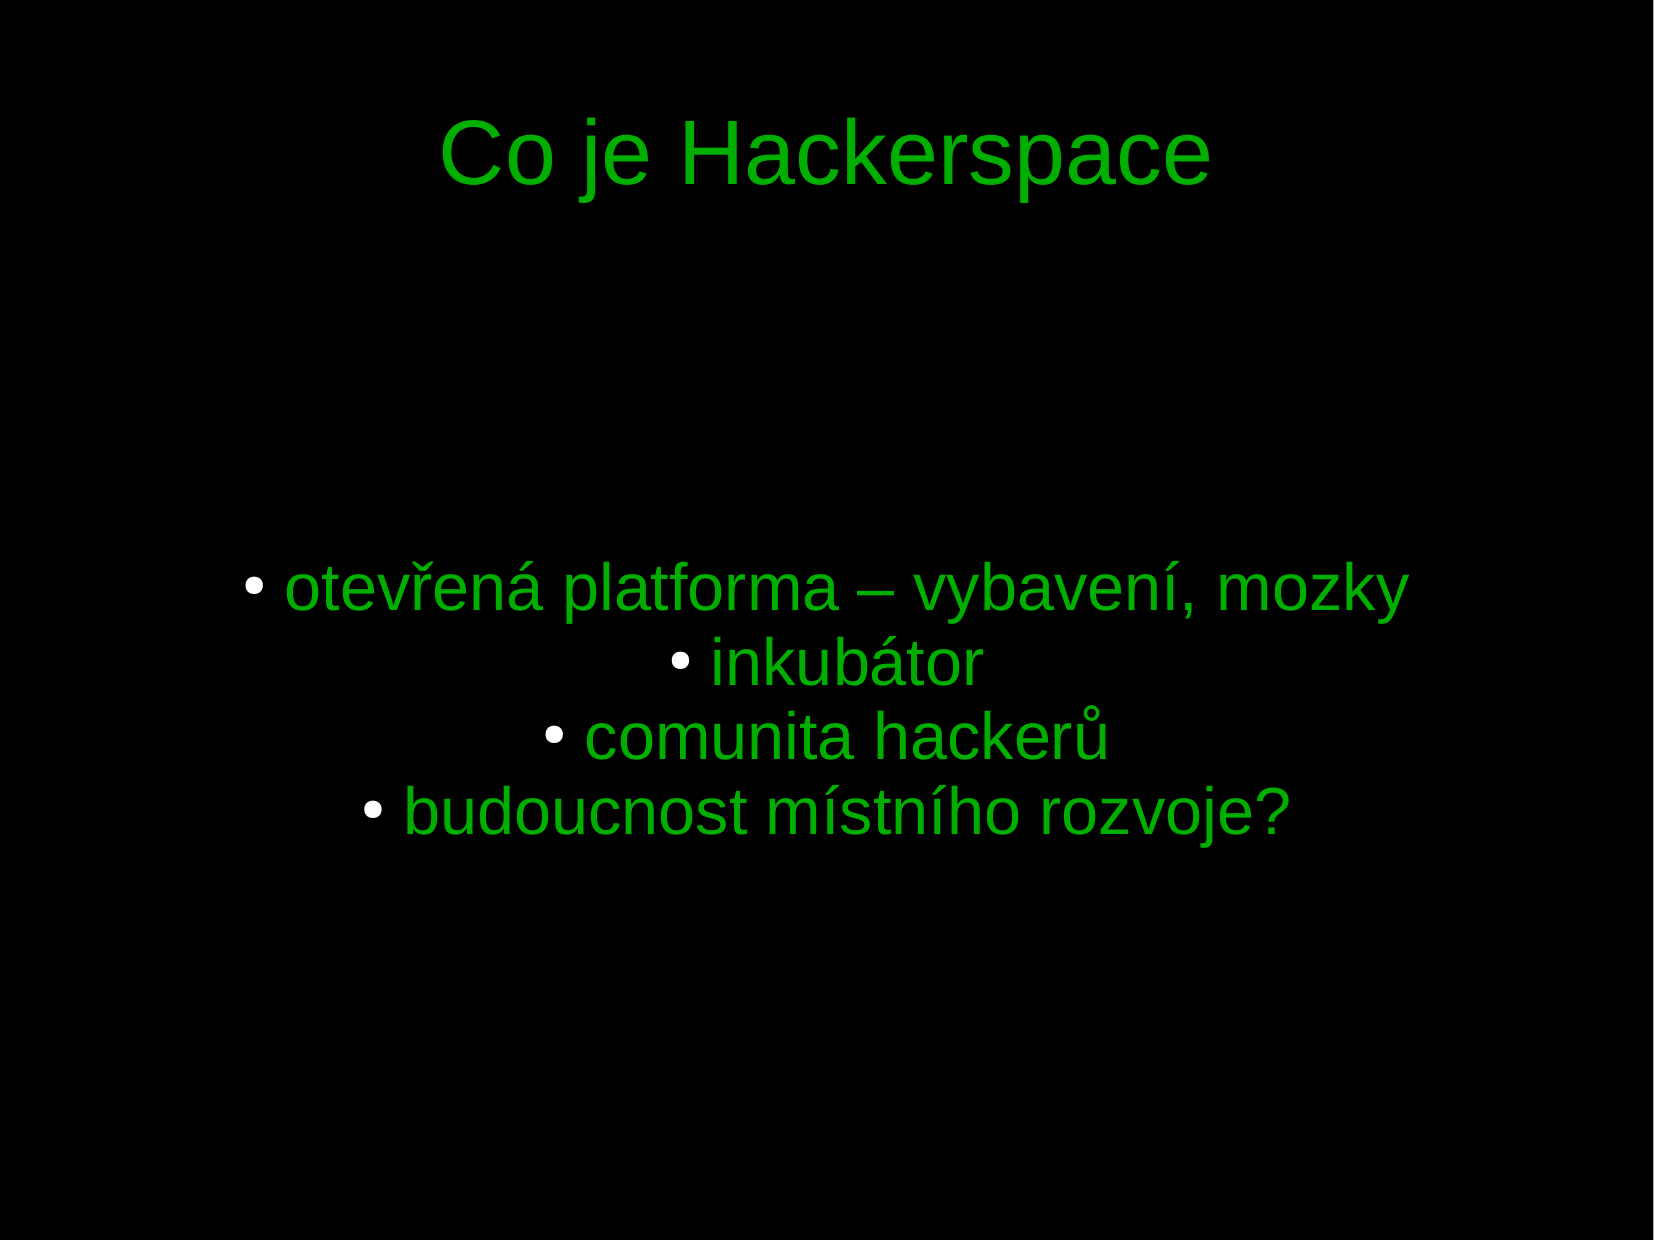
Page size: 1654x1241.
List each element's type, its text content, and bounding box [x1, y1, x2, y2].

subtitle otevřená platforma – vybavení, mozky inkubátor comunita hackerů budoucnost místního rozvoje? [82, 297, 1571, 1102]
title Co je Hackerspace [82, 56, 1571, 250]
